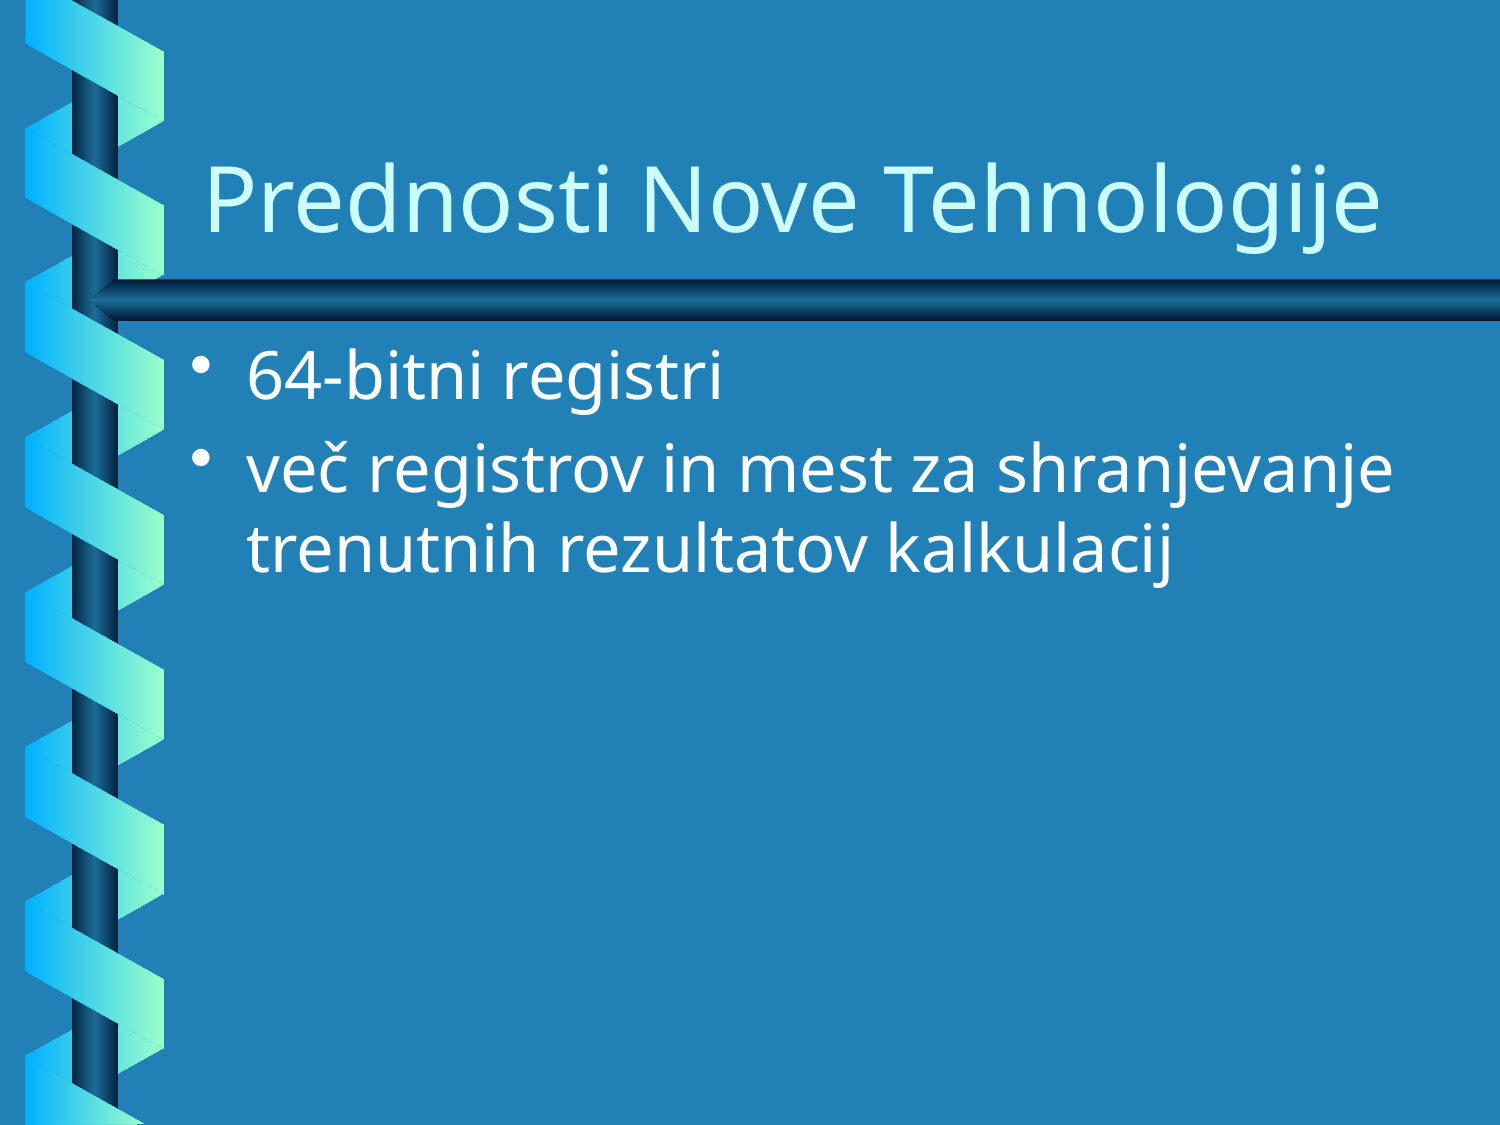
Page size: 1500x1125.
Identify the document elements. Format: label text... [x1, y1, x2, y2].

list 64-bitni registri več registrov in mest za shranjevanje trenutnih rezultatov kalkulacij [174, 324, 1463, 1000]
title Prednosti Nove Tehnologije [187, 23, 1463, 259]
